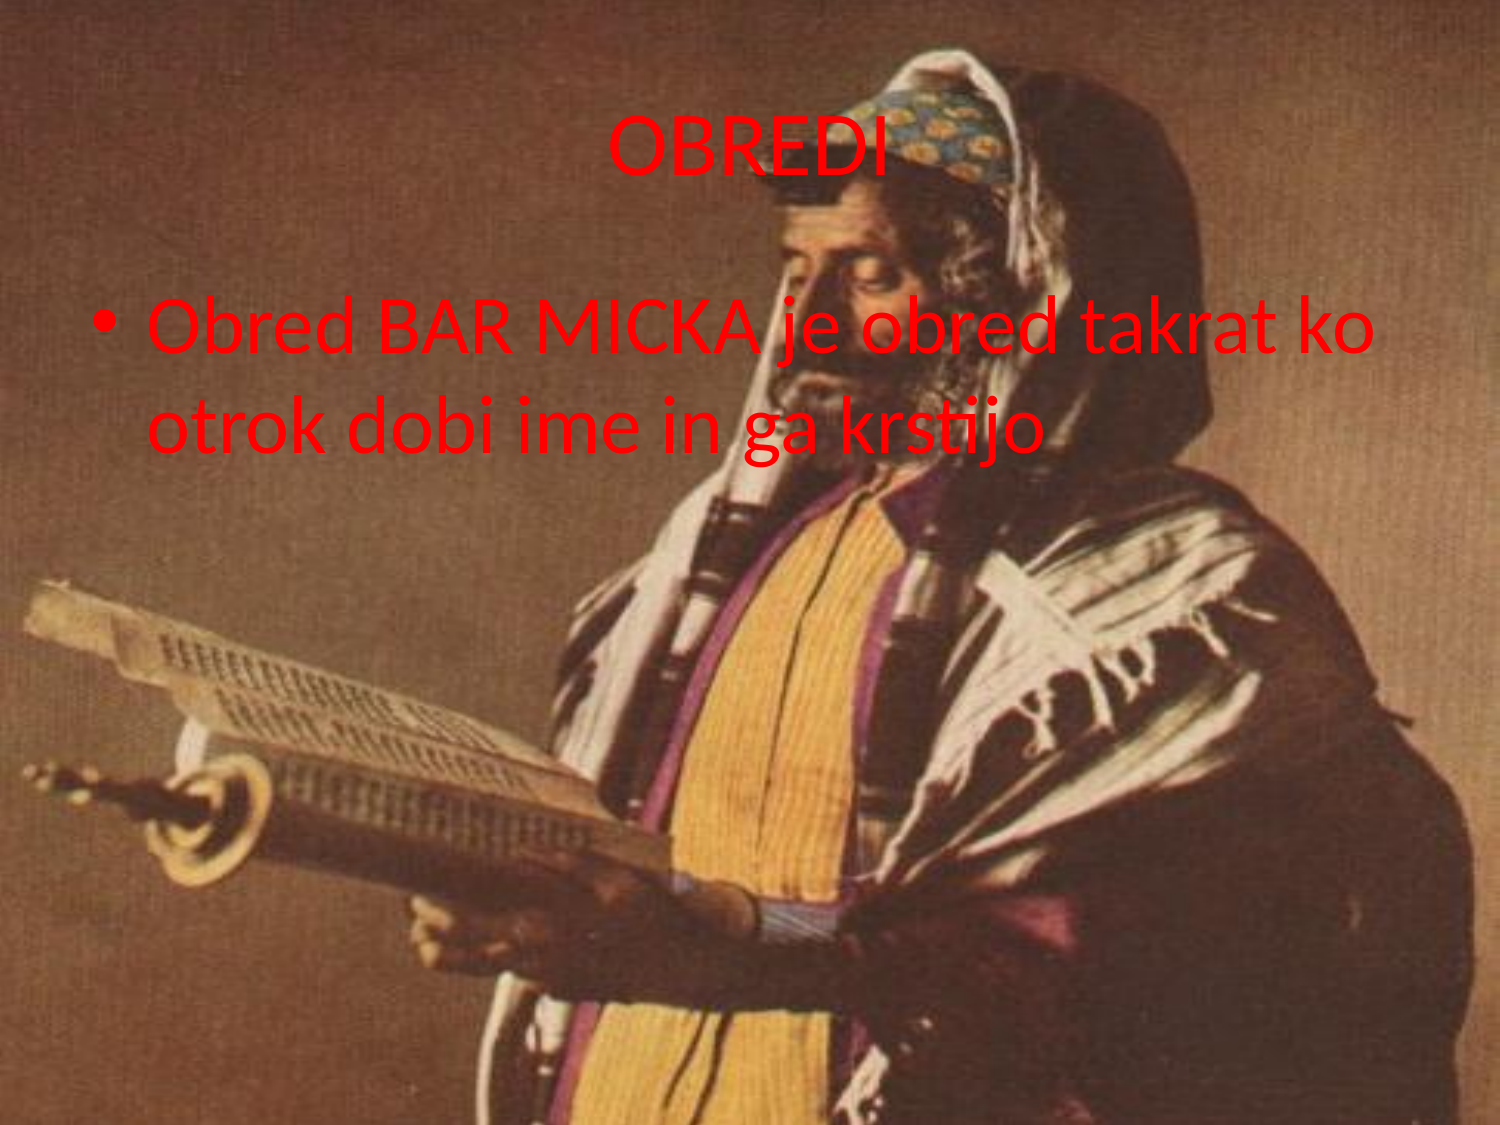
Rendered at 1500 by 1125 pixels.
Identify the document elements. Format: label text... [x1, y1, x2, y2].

list Obred BAR MICKA je obred takrat ko otrok dobi ime in ga krstijo [75, 262, 1425, 1005]
picture [0, 0, 1500, 1125]
title OBREDI [75, 45, 1425, 233]
